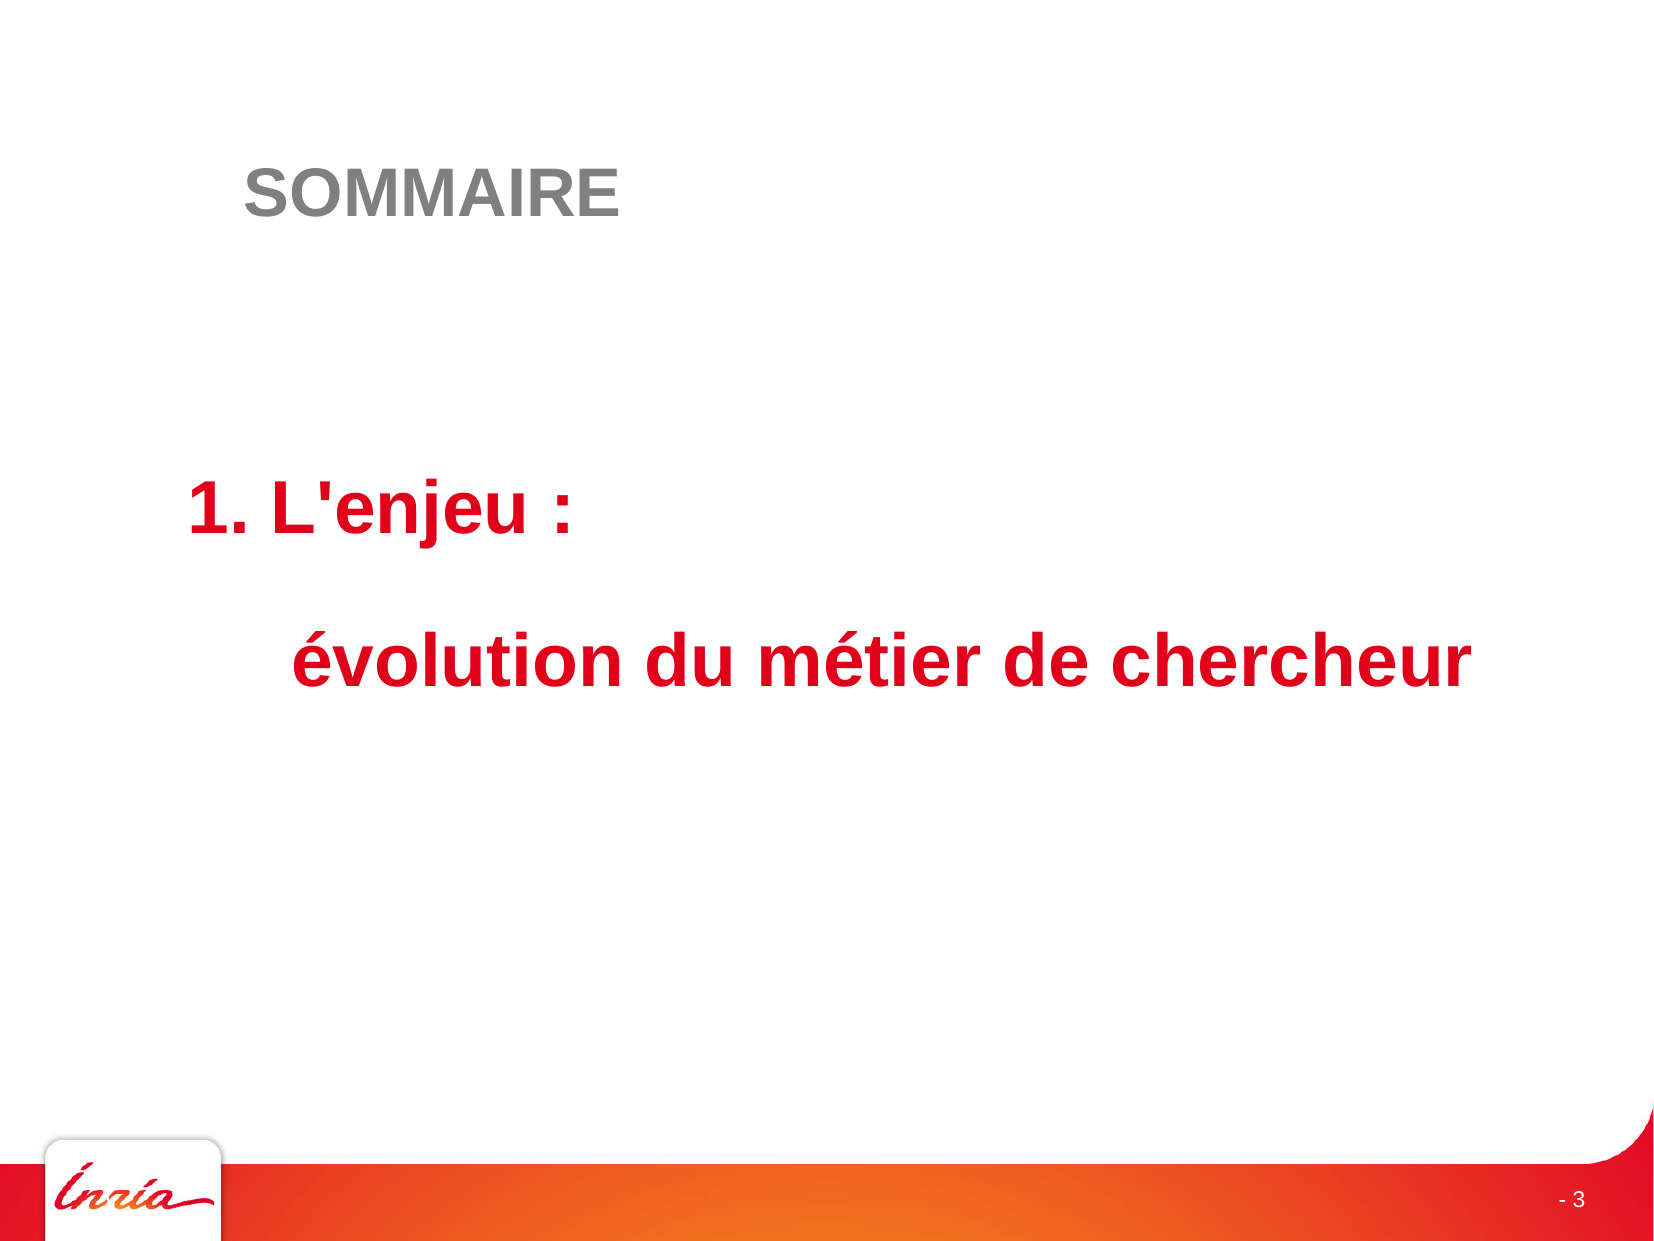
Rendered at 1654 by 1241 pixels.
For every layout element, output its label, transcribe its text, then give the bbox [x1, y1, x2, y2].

list 1. L'enjeu : évolution du métier de chercheur [187, 395, 1571, 993]
slide_number - <number> [1558, 1173, 1654, 1223]
title SOMMAIRE [244, 85, 1608, 293]
picture [0, 0, 1654, 1241]
